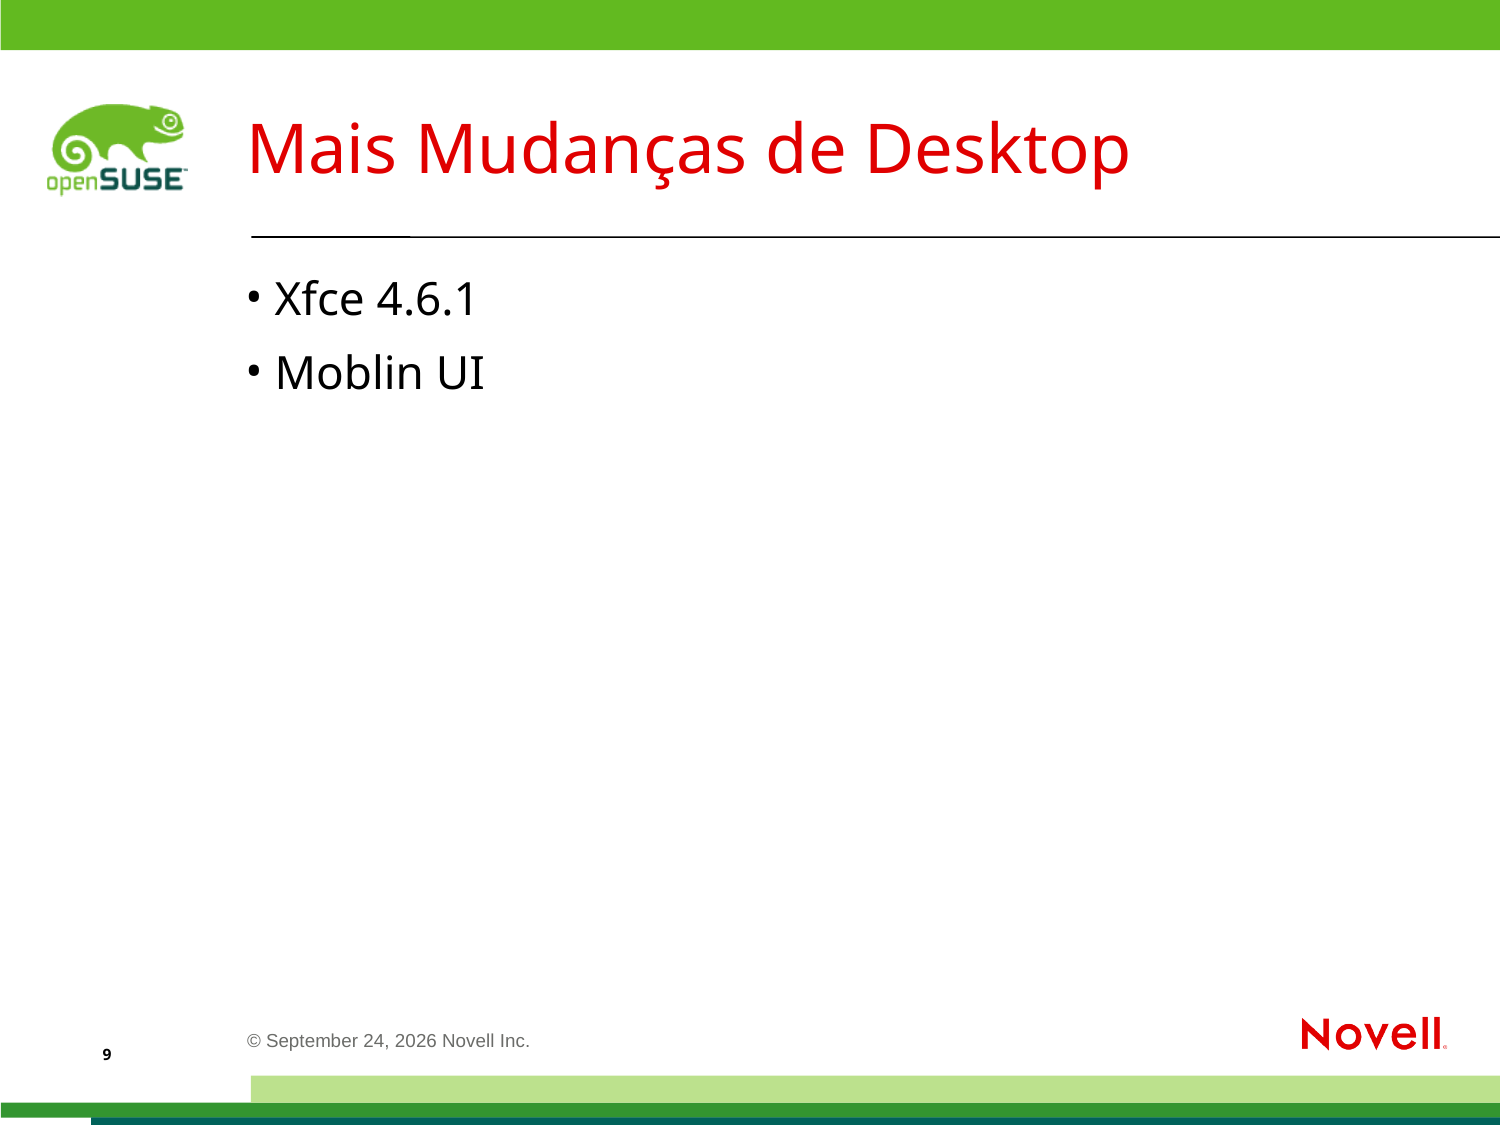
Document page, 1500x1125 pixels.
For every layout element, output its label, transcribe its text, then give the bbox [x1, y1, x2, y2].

picture [47, 104, 188, 197]
list Xfce 4.6.1 Moblin UI [245, 267, 1458, 1010]
picture [1295, 1011, 1453, 1056]
title Mais Mudanças de Desktop [246, 68, 1409, 231]
